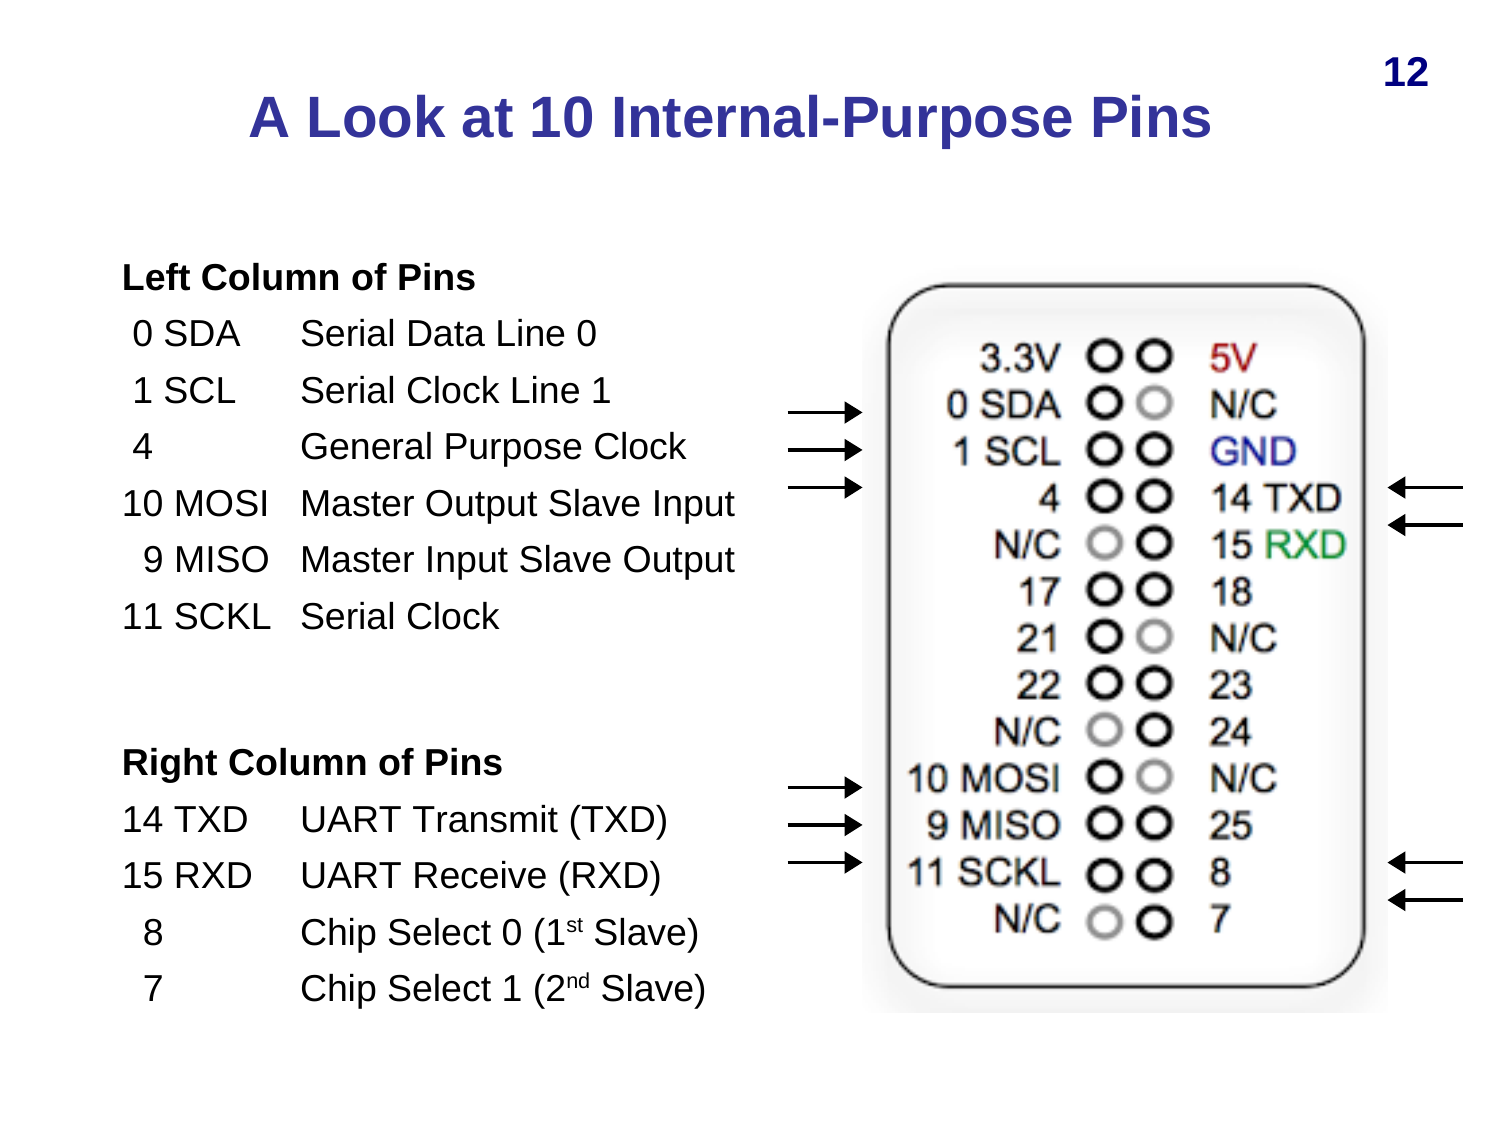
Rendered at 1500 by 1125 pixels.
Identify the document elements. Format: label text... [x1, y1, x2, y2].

list Right Column of Pins 14 TXD UART Transmit (TXD) 15 RXD UART Receive (RXD) 8 Chip Select 0 (1st Slave) 7 Chip Select 1 (2nd Slave) [0, 741, 713, 1013]
title A Look at 10 Internal-Purpose Pins [225, 84, 1238, 150]
list Left Column of Pins 0 SDA Serial Data Line 0 1 SCL Serial Clock Line 1 4 General Purpose Clock 10 MOSI Master Output Slave Input 9 MISO Master Input Slave Output 11 SCKL Serial Clock [0, 256, 751, 638]
picture [862, 262, 1388, 1013]
text_box 12 [1350, 37, 1463, 103]
